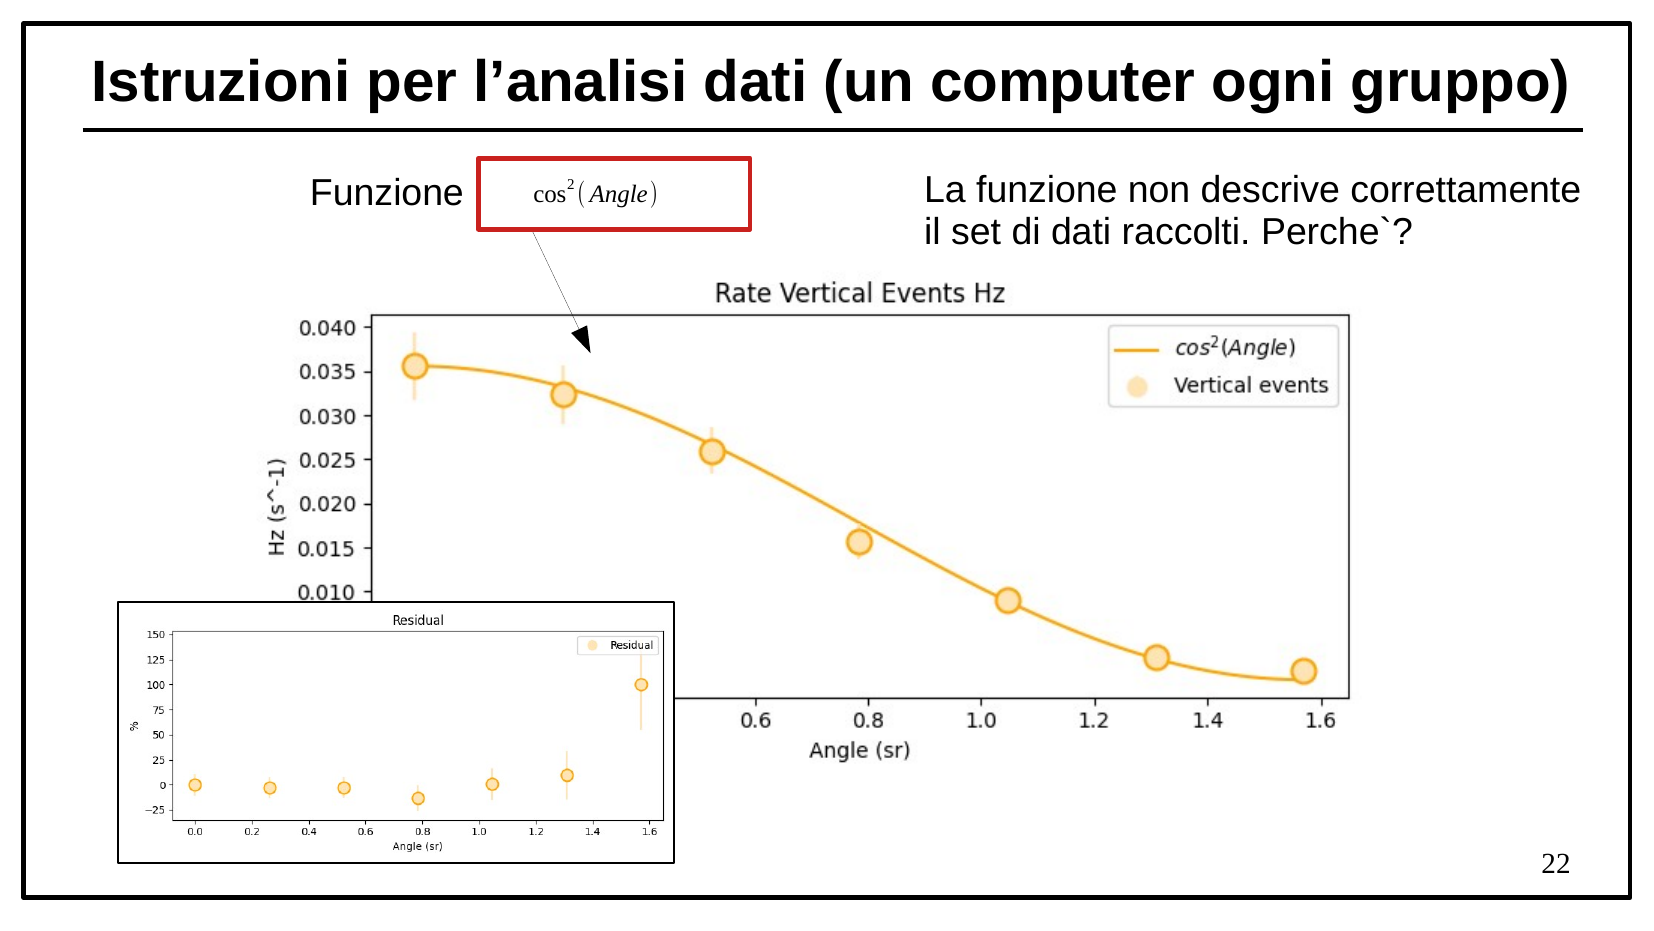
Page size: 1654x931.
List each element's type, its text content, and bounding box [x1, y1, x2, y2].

text_box Istruzioni per l’analisi dati (un computer ogni gruppo) [76, 41, 1601, 154]
chart [527, 175, 751, 209]
picture [118, 603, 674, 863]
text_box La funzione non descrive correttamente il set di dati raccolti. Perche`? [909, 161, 1619, 260]
text_box Funzione [481, 164, 748, 227]
text_box Funzione [295, 164, 804, 263]
picture [245, 259, 1371, 785]
